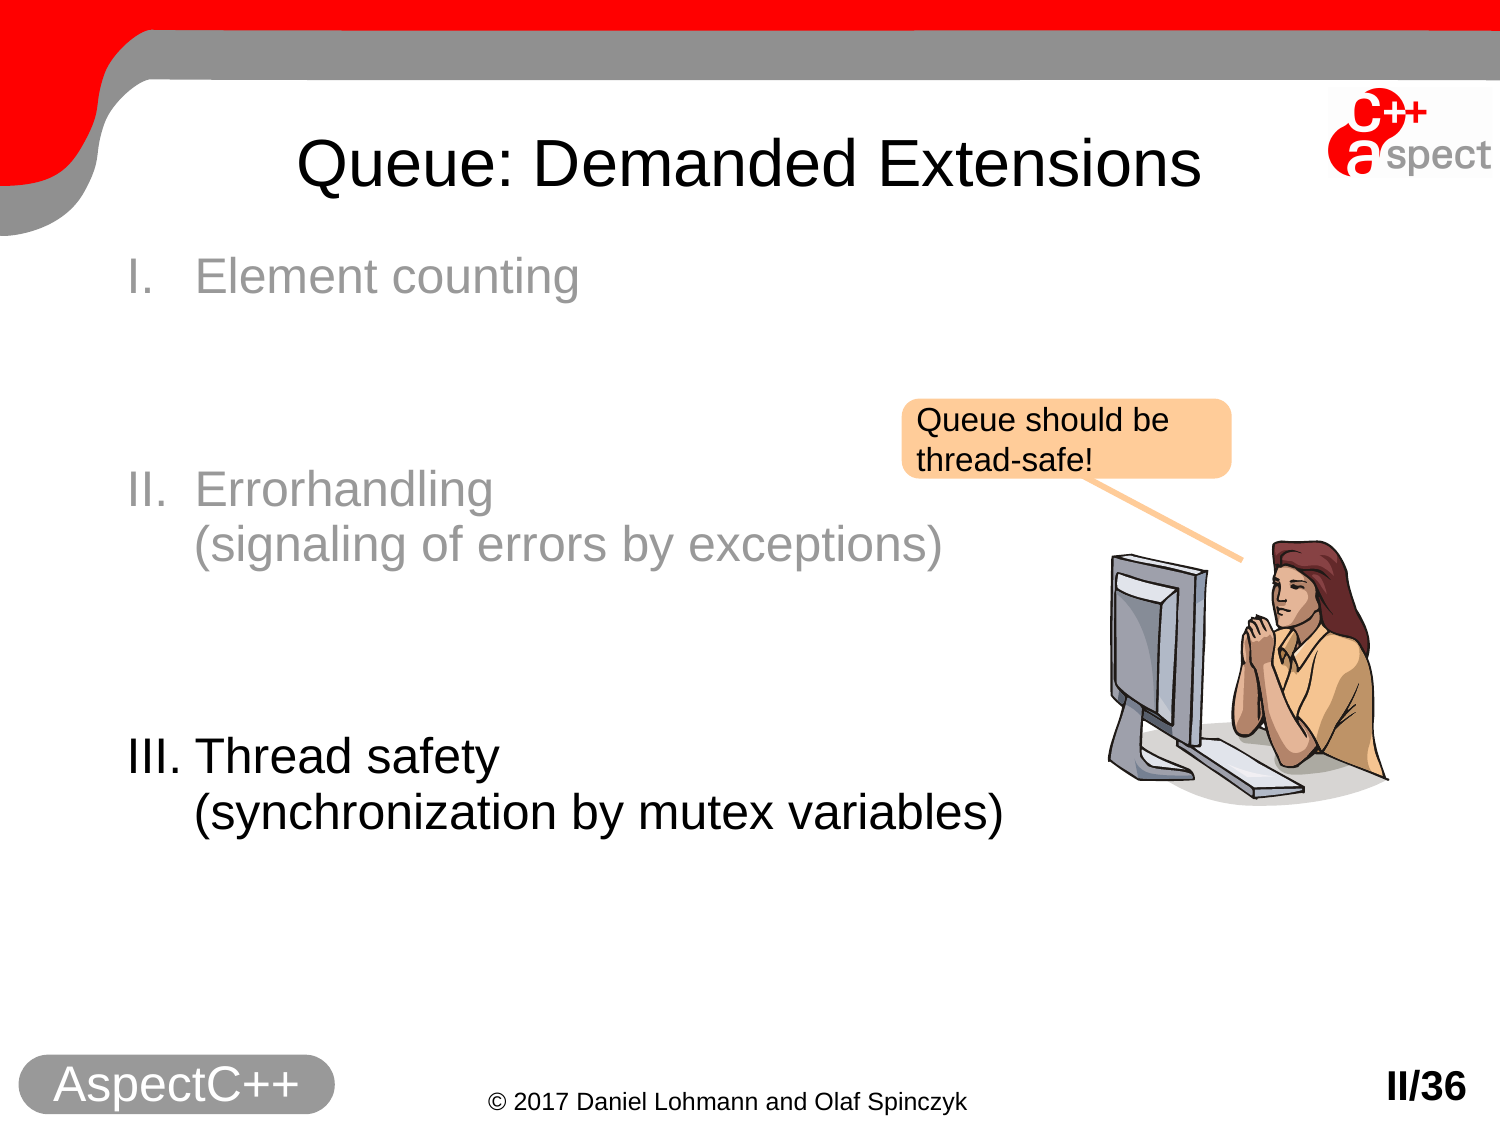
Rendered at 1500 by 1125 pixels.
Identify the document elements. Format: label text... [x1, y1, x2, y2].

list I. Element counting II. Errorhandling (signaling of errors by exceptions) III. Thread safety (synchronization by mutex variables) [126, 248, 1459, 1013]
text_box Queue should be thread-safe! [901, 398, 1232, 477]
picture [1078, 503, 1431, 843]
title Queue: Demanded Extensions [112, 98, 1388, 223]
